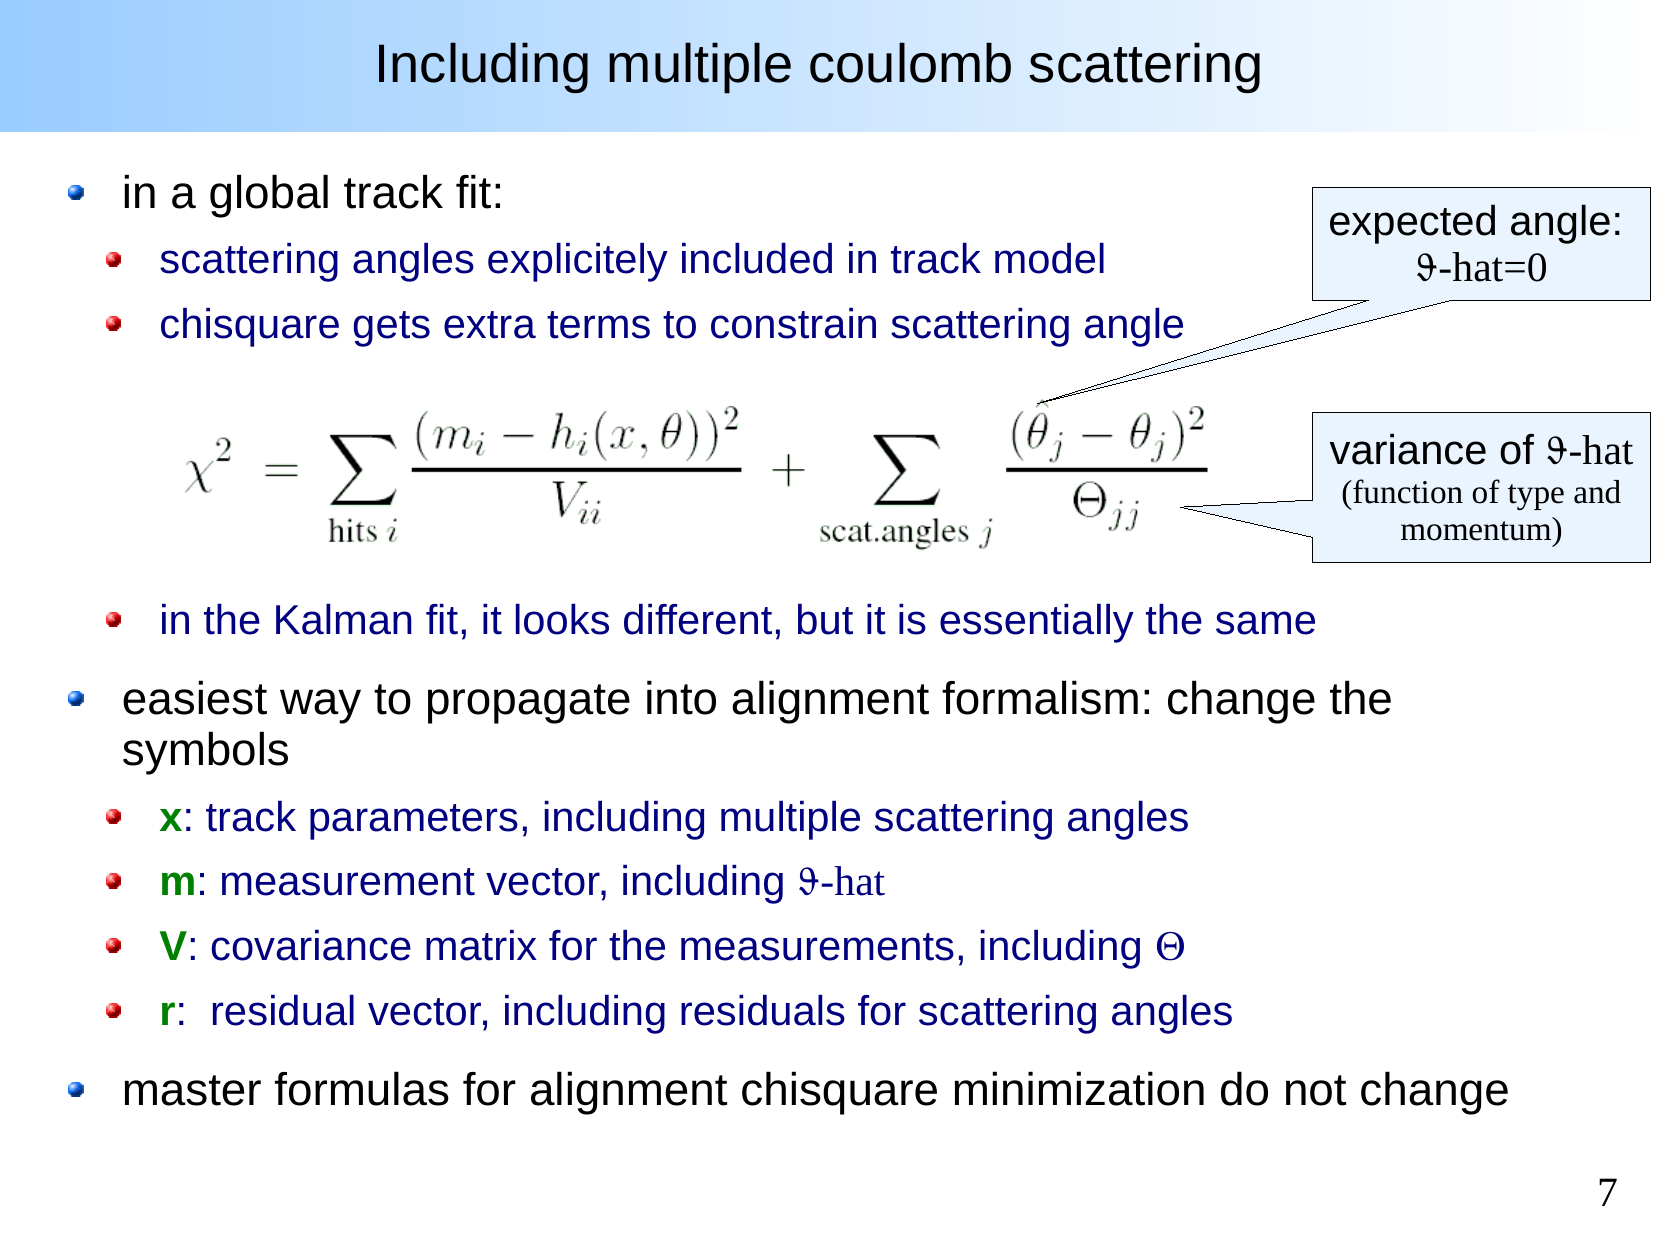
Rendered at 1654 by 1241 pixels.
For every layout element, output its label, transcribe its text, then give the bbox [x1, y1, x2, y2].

title Including multiple coulomb scattering [121, 2, 1534, 125]
text_box expected angle: -hat=0 [1575, 187, 1651, 301]
list in a global track fit: scattering angles explicitely included in track model chisquare gets extra terms to constrain scattering angle in the Kalman fit, it looks different, but it is essentially the same easiest way to propagate into alignment formalism: change the symbols x: track parameters, including multiple scattering angles m: measurement vector, including -hat V: covariance matrix for the measurements, including  r: residual vector, including residuals for scattering angles master formulas for alignment chisquare minimization do not change [51, 166, 1575, 1161]
text_box variance of -hat (function of type and momentum) [1575, 412, 1651, 563]
